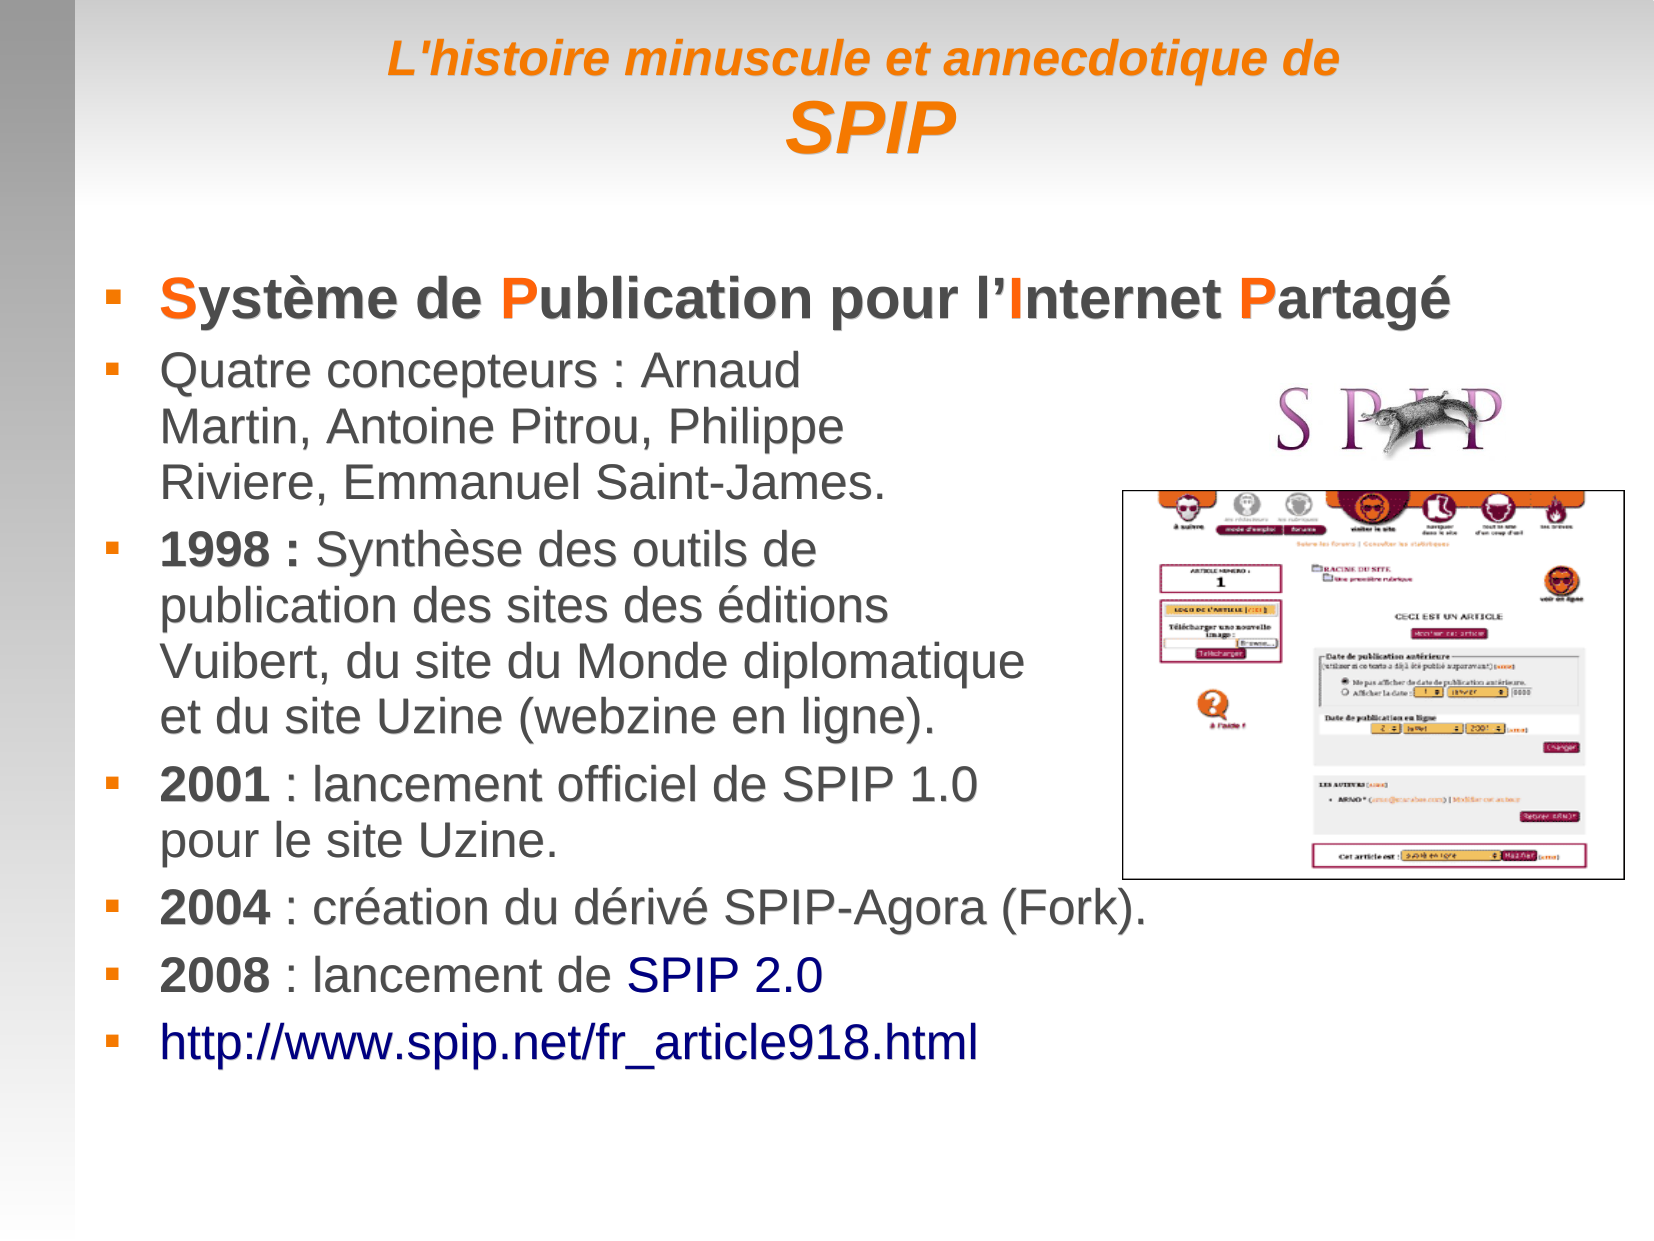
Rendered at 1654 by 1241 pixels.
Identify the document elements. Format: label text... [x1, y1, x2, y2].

list [265, 17, 1477, 79]
title L'histoire minuscule et annecdotique de SPIP [88, 11, 1654, 189]
list Système de Publication pour l’Internet Partagé Quatre concepteurs : Arnaud Martin, Antoine Pitrou, Philippe Riviere, Emmanuel Saint-James. 1998 : Synthèse des outils de publication des sites des éditions Vuibert, du site du Monde diplomatique et du site Uzine (webzine en ligne). 2001 : lancement officiel de SPIP 1.0 pour le site Uzine. 2004 : création du dérivé SPIP-Agora (Fork). 2008 : lancement de SPIP 2.0 http://www.spip.net/fr_article918.html [88, 265, 1654, 1156]
picture [1269, 383, 1506, 461]
picture [1122, 490, 1625, 880]
